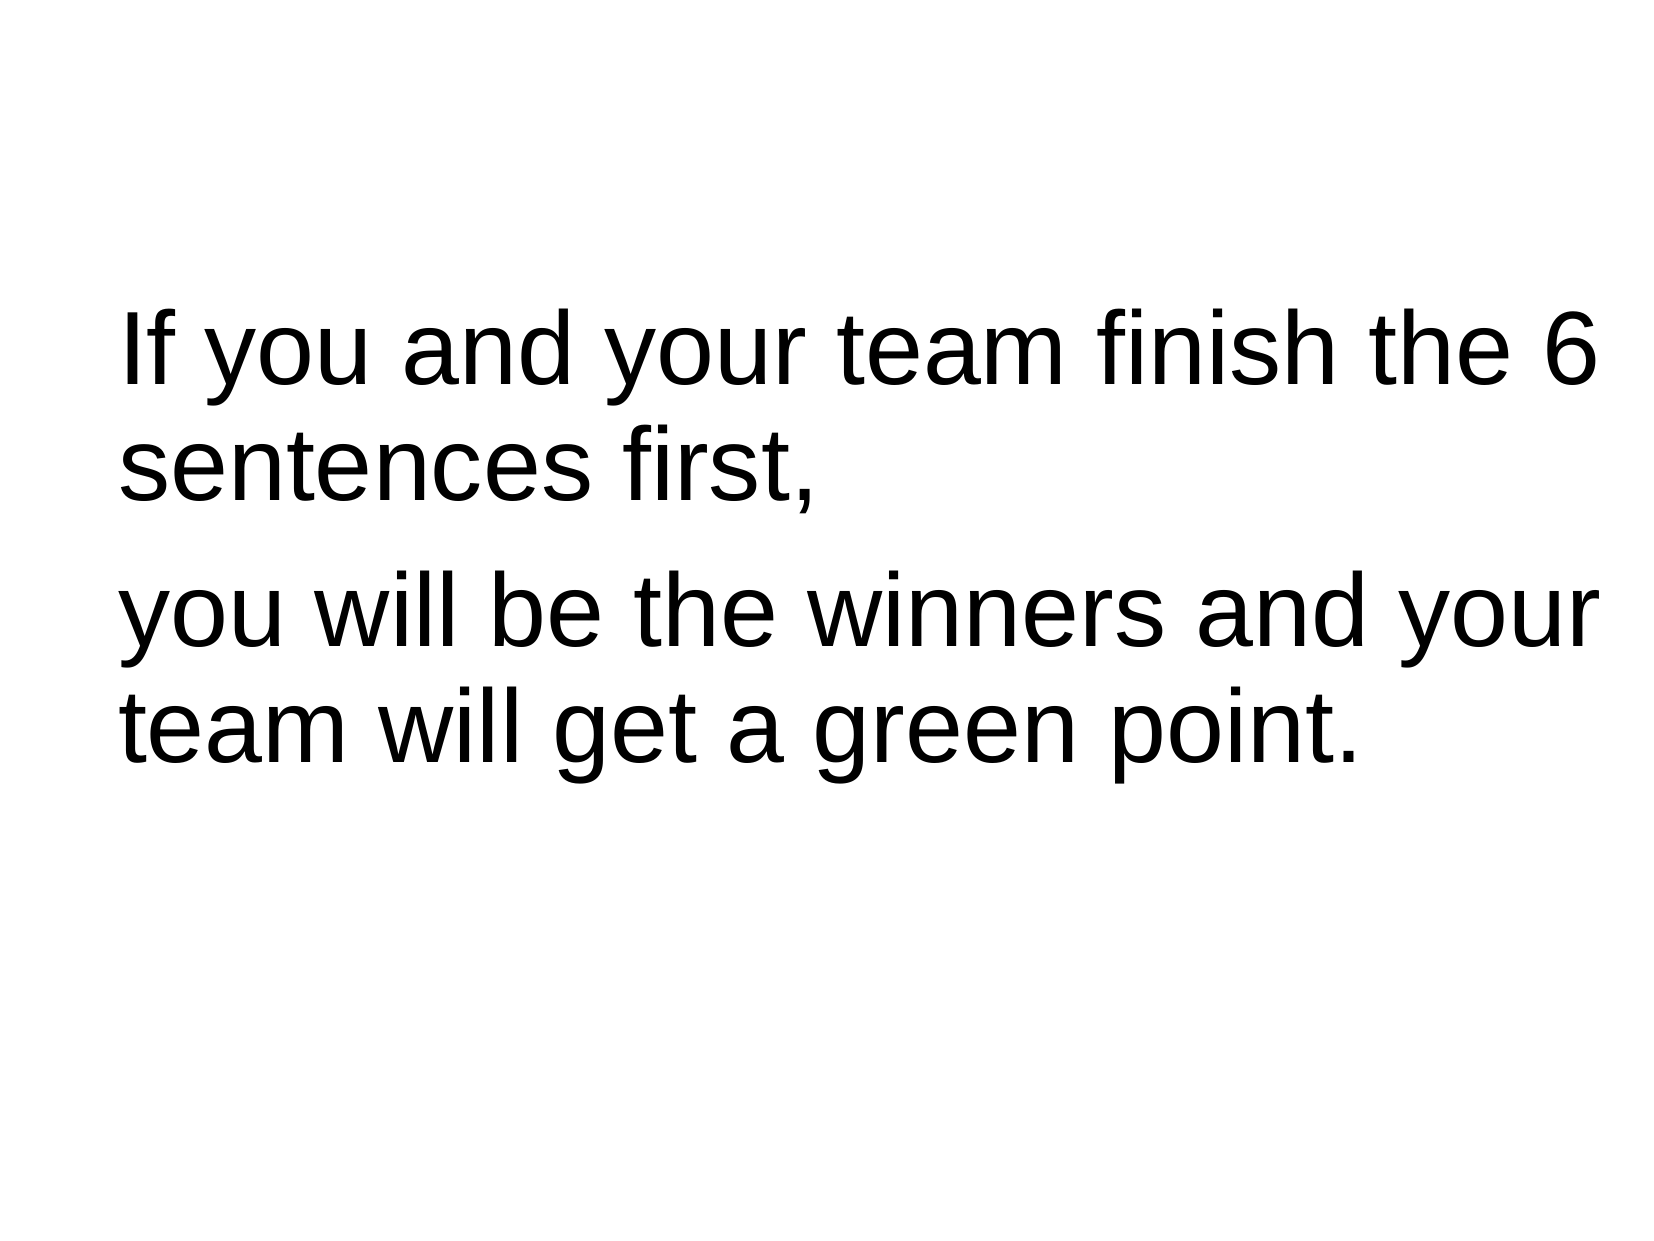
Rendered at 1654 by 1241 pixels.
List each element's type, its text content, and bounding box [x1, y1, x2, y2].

list If you and your team finish the 6 sentences first, you will be the winners and your team will get a green point. [47, 290, 1642, 785]
